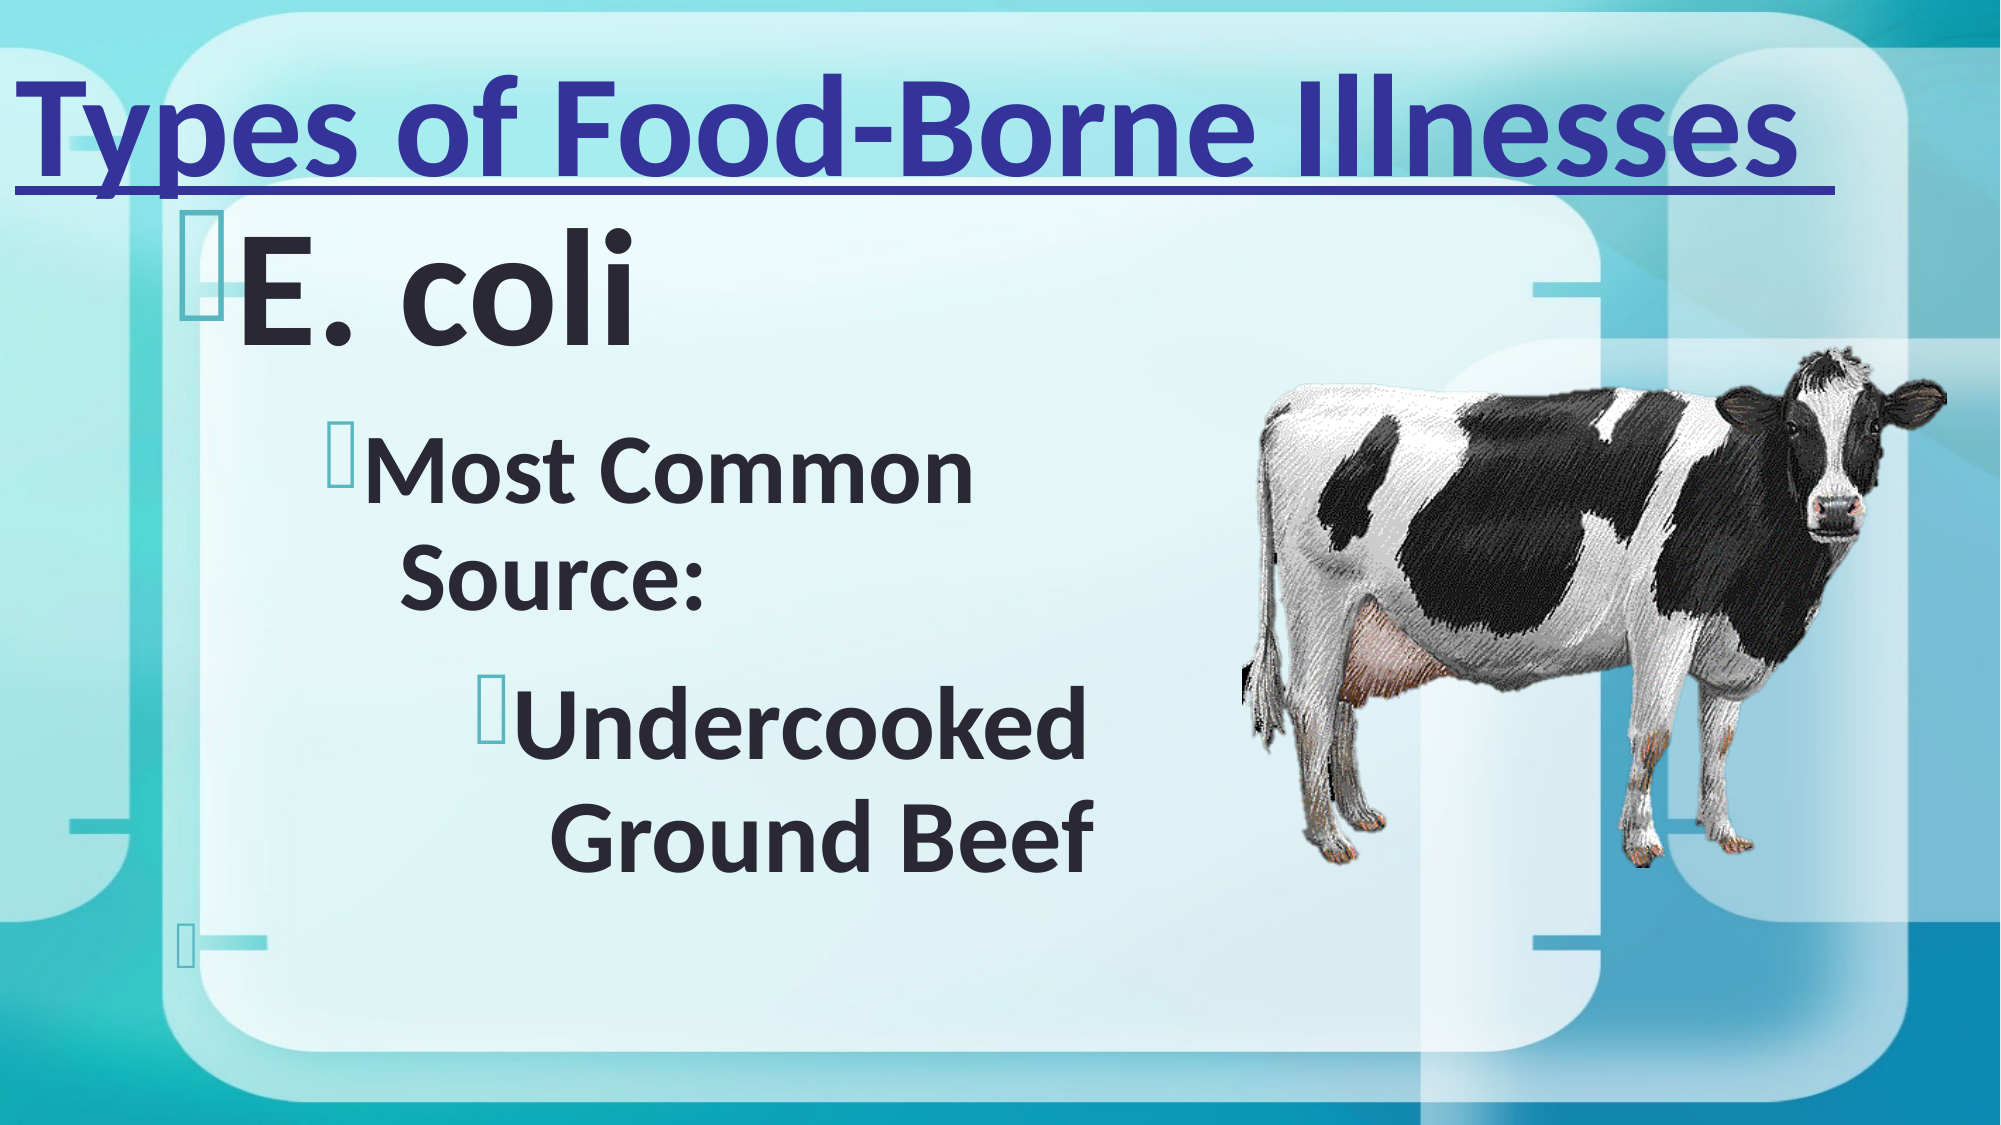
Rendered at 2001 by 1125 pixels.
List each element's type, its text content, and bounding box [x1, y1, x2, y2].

title Types of Food-Borne Illnesses [0, 0, 2000, 214]
picture [1242, 345, 1947, 868]
list E. coli Most Common Source: Undercooked Ground Beef [159, 214, 1282, 1109]
